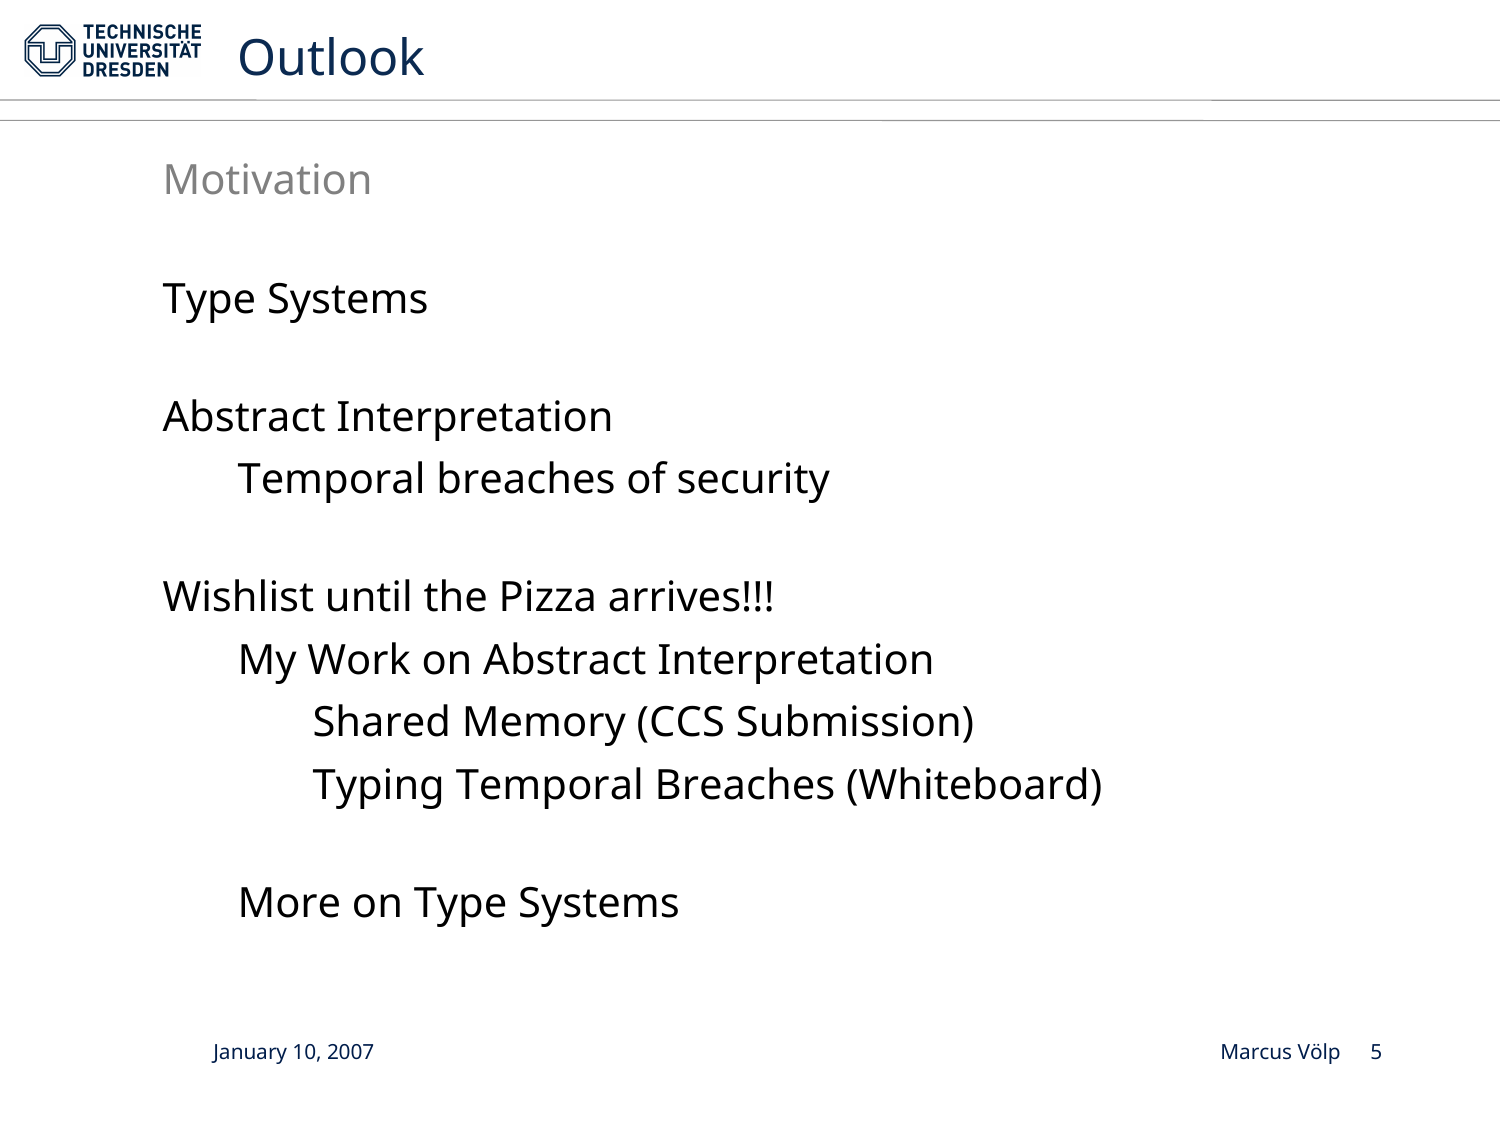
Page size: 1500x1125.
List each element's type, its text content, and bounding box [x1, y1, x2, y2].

picture [24, 24, 201, 77]
title Outlook [237, 19, 1437, 92]
list Motivation Type Systems Abstract Interpretation Temporal breaches of security Wishlist until the Pizza arrives!!! My Work on Abstract Interpretation Shared Memory (CCS Submission) Typing Temporal Breaches (Whiteboard) More on Type Systems [162, 149, 1387, 985]
